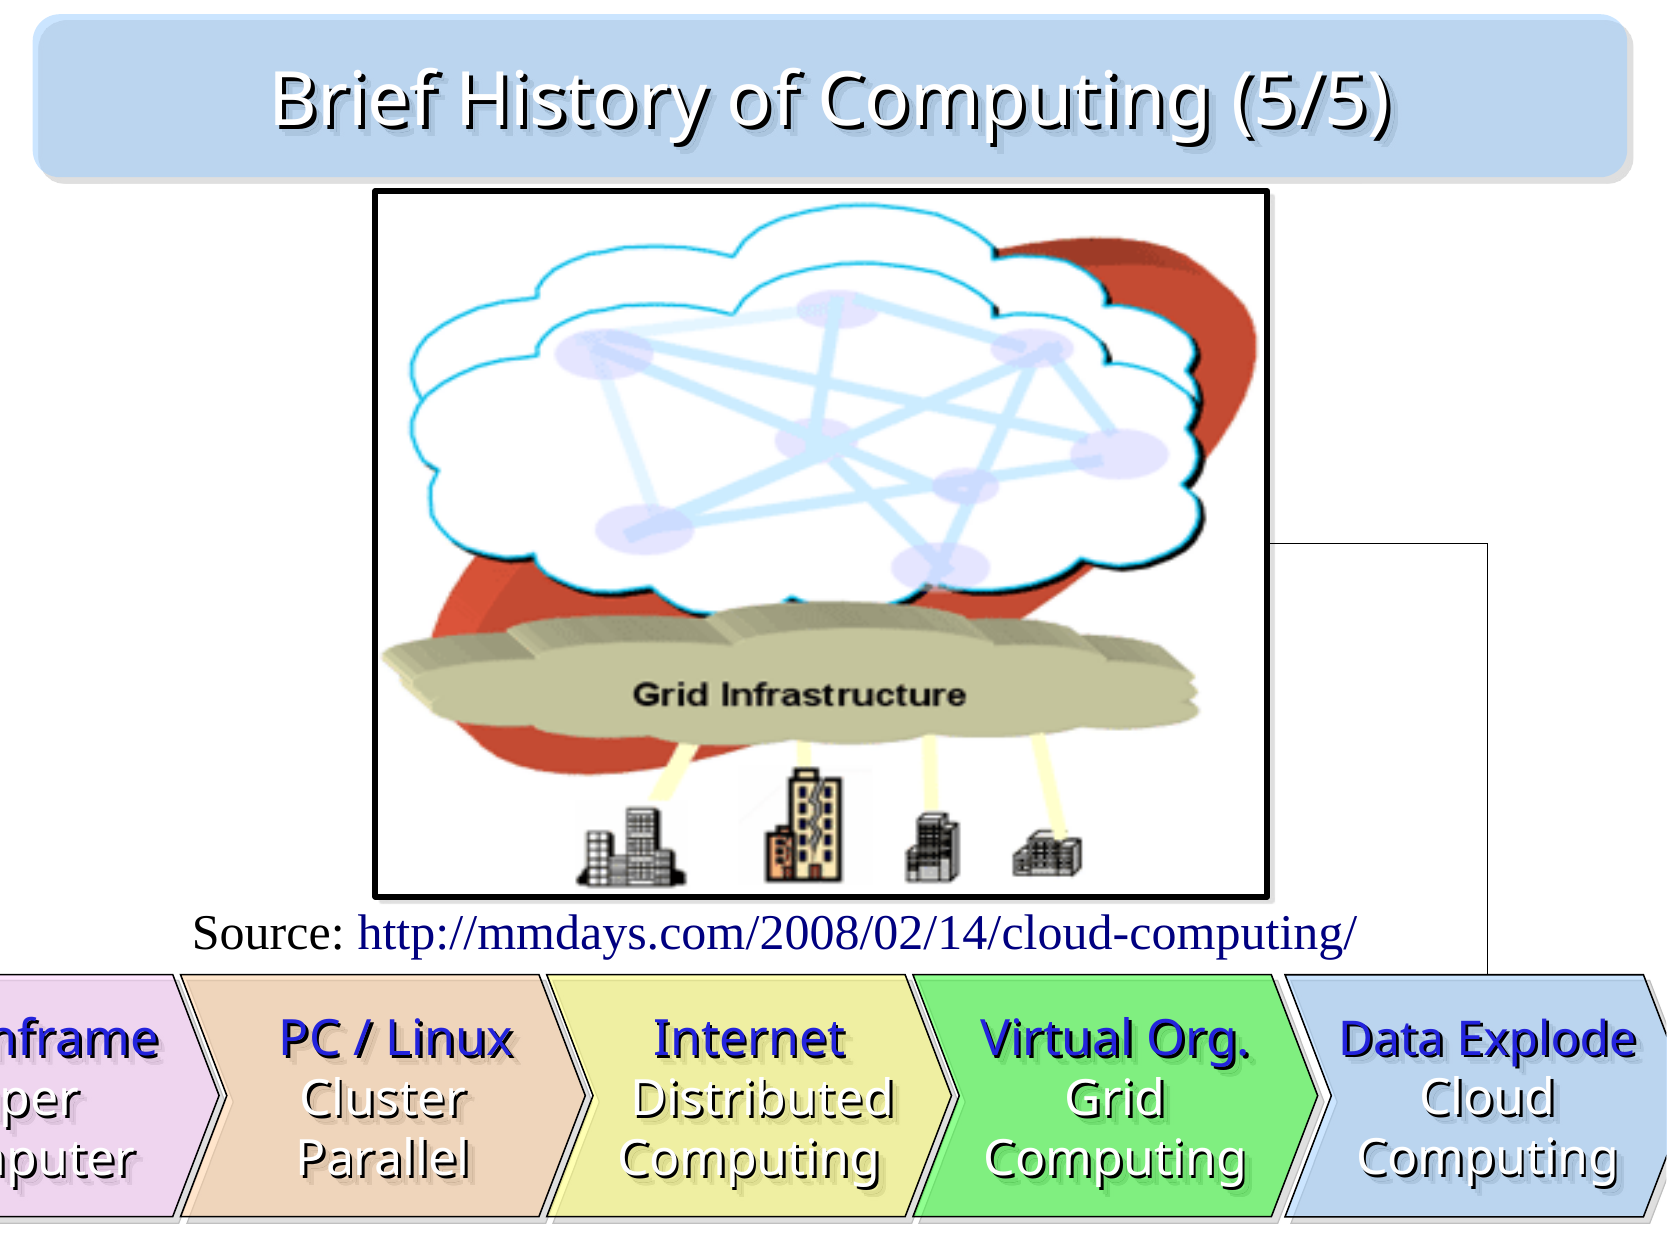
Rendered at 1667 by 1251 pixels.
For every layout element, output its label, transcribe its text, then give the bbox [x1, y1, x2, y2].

text_box Internet Distributed Computing [546, 974, 952, 1217]
text_box Data Explode Cloud Computing [1285, 974, 1667, 1217]
text_box Source: http://mmdays.com/2008/02/14/cloud-computing/ [177, 891, 1418, 967]
text_box PC / Linux Cluster Parallel [180, 974, 586, 1217]
text_box Brief History of Computing (5/5) [32, 14, 1628, 178]
picture [378, 193, 1265, 891]
text_box Virtual Org. Grid Computing [912, 974, 1318, 1217]
text_box Mainframe Super Computer [0, 974, 220, 1217]
